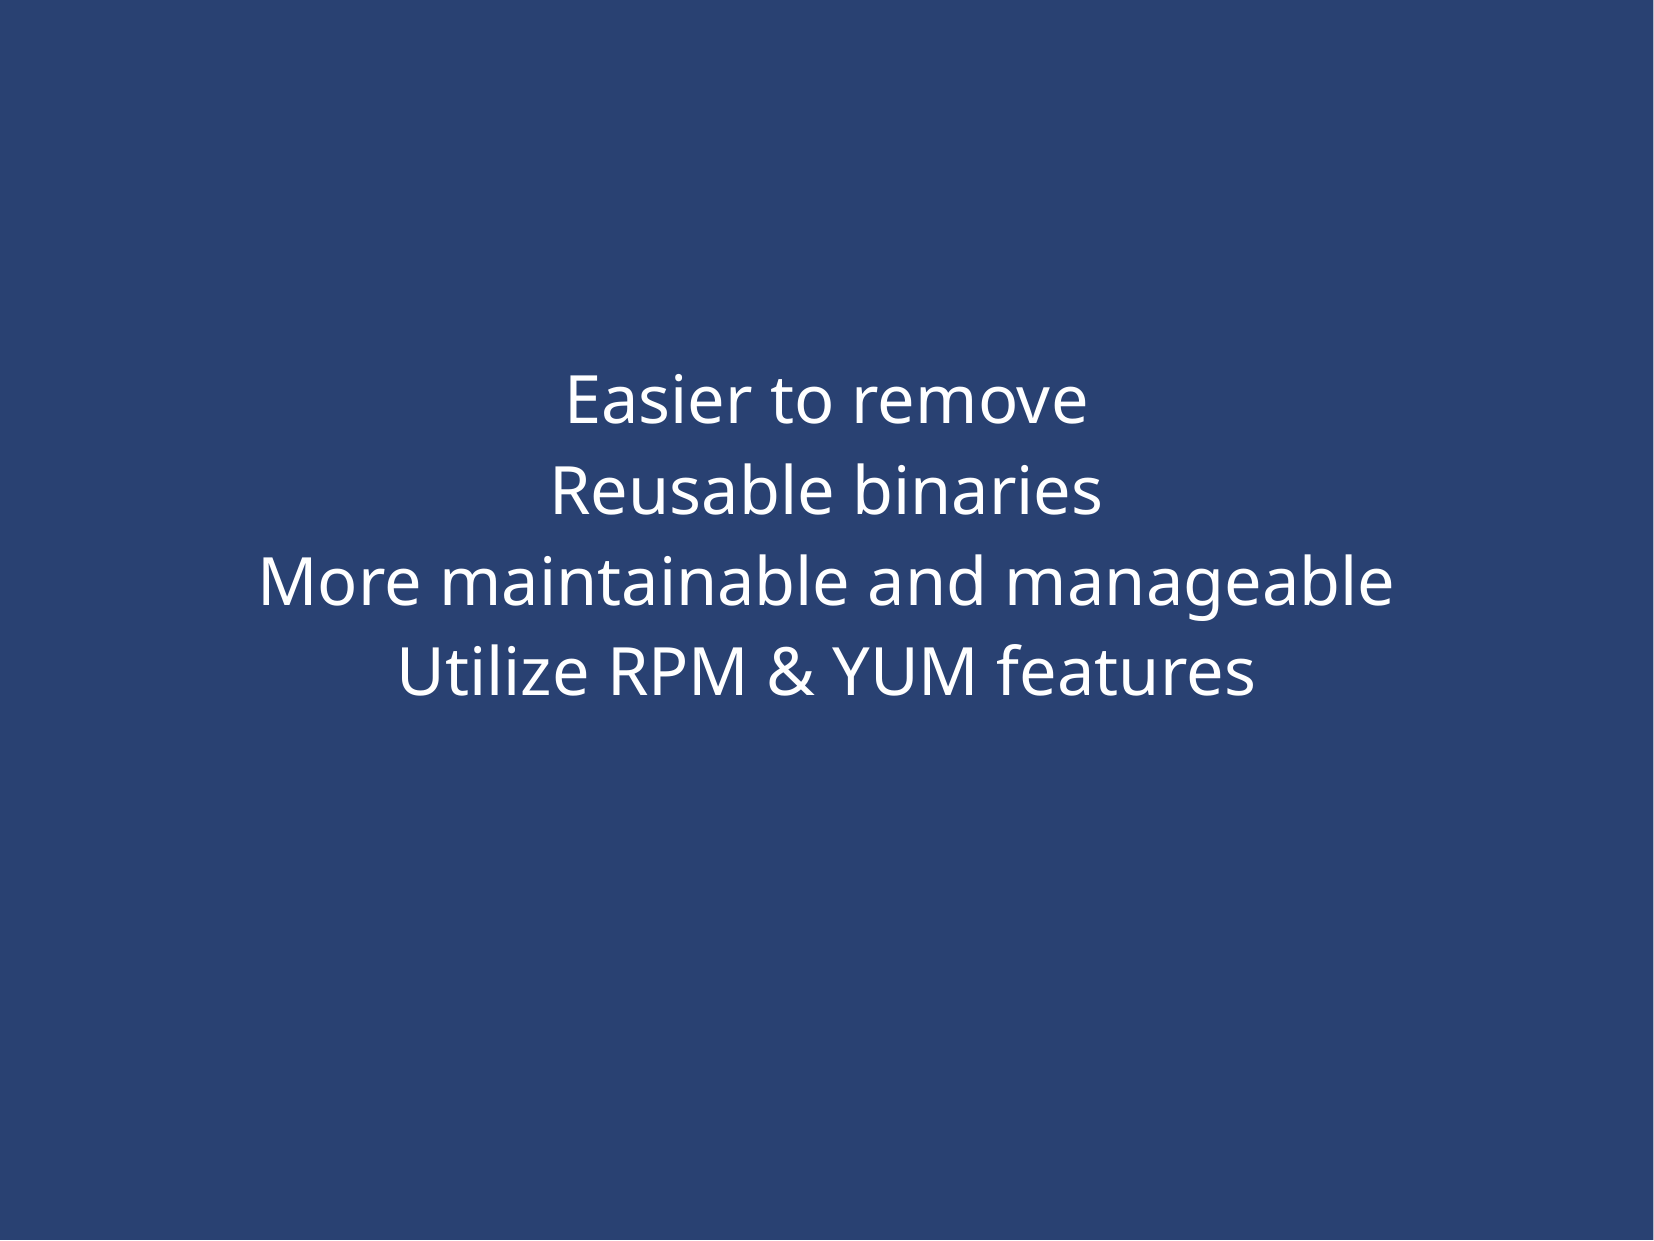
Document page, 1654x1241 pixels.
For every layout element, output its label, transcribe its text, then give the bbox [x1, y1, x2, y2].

subtitle Easier to remove Reusable binaries More maintainable and manageable Utilize RPM & YUM features [82, 56, 1571, 1102]
